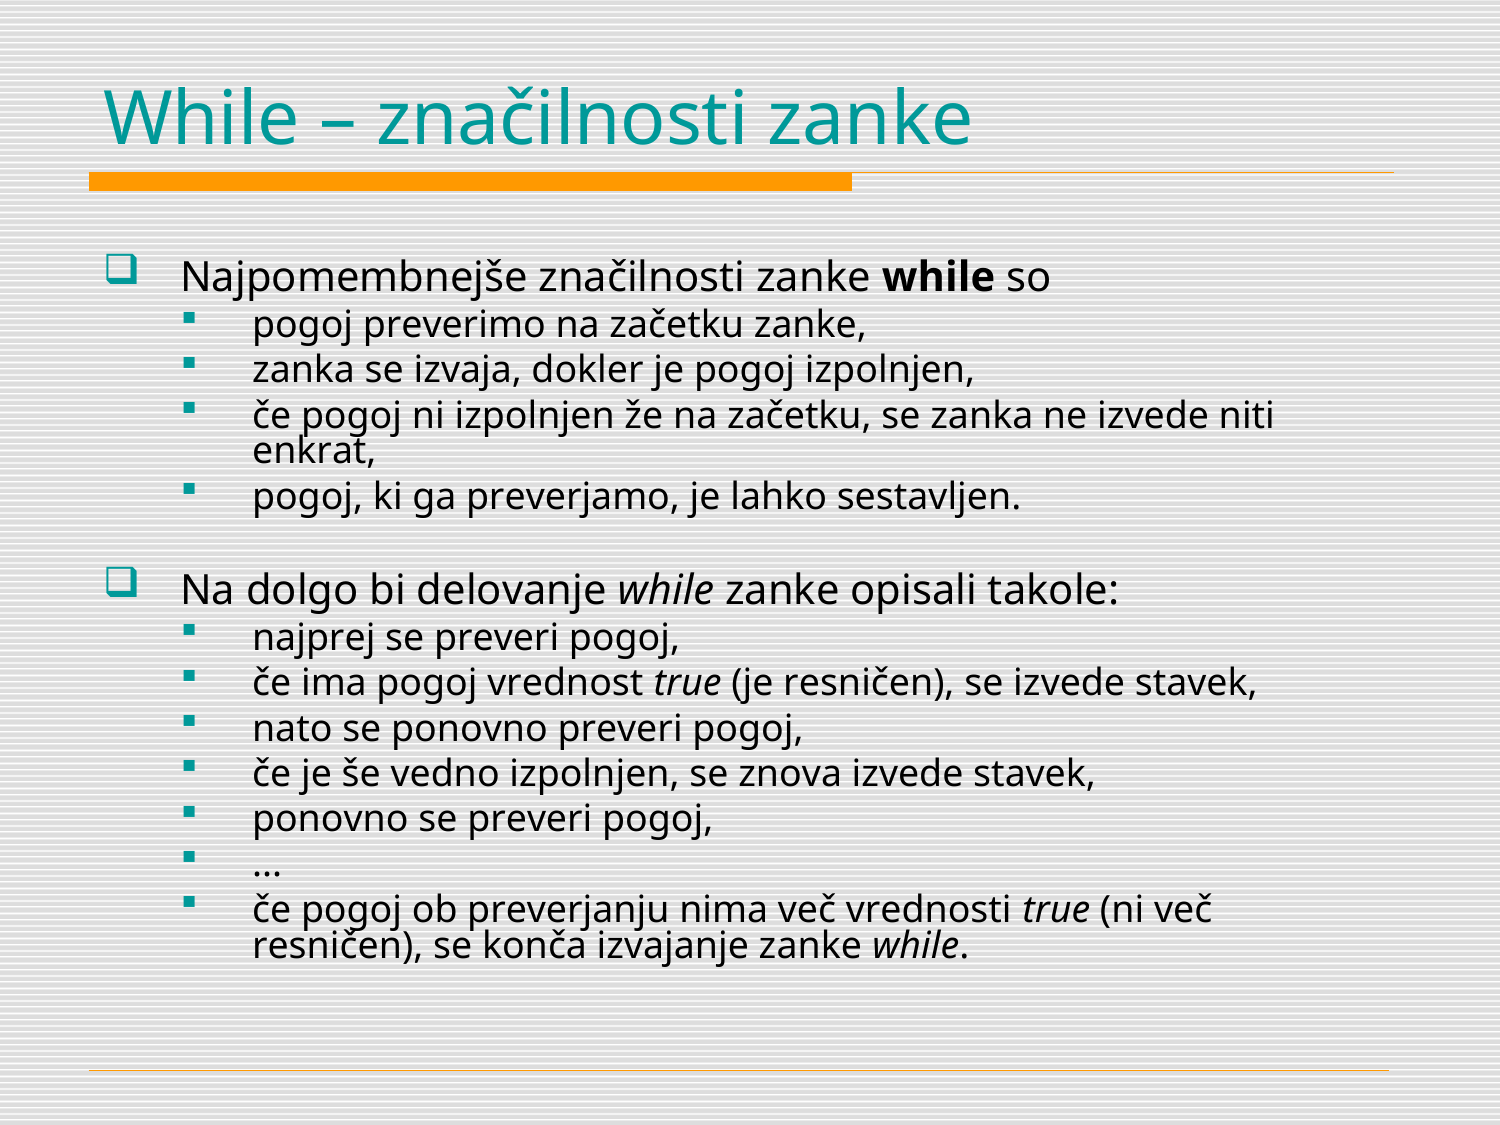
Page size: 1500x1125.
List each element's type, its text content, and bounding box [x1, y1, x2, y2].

list Najpomembnejše značilnosti zanke while so pogoj preverimo na začetku zanke, zanka se izvaja, dokler je pogoj izpolnjen, če pogoj ni izpolnjen že na začetku, se zanka ne izvede niti enkrat, pogoj, ki ga preverjamo, je lahko sestavljen. Na dolgo bi delovanje while zanke opisali takole: najprej se preveri pogoj, če ima pogoj vrednost true (je resničen), se izvede stavek, nato se ponovno preveri pogoj, če je še vedno izpolnjen, se znova izvede stavek, ponovno se preveri pogoj, ... če pogoj ob preverjanju nima več vrednosti true (ni več resničen), se konča izvajanje zanke while. [88, 196, 1401, 1024]
picture [0, 0, 1500, 1125]
title While – značilnosti zanke [88, 54, 1401, 167]
